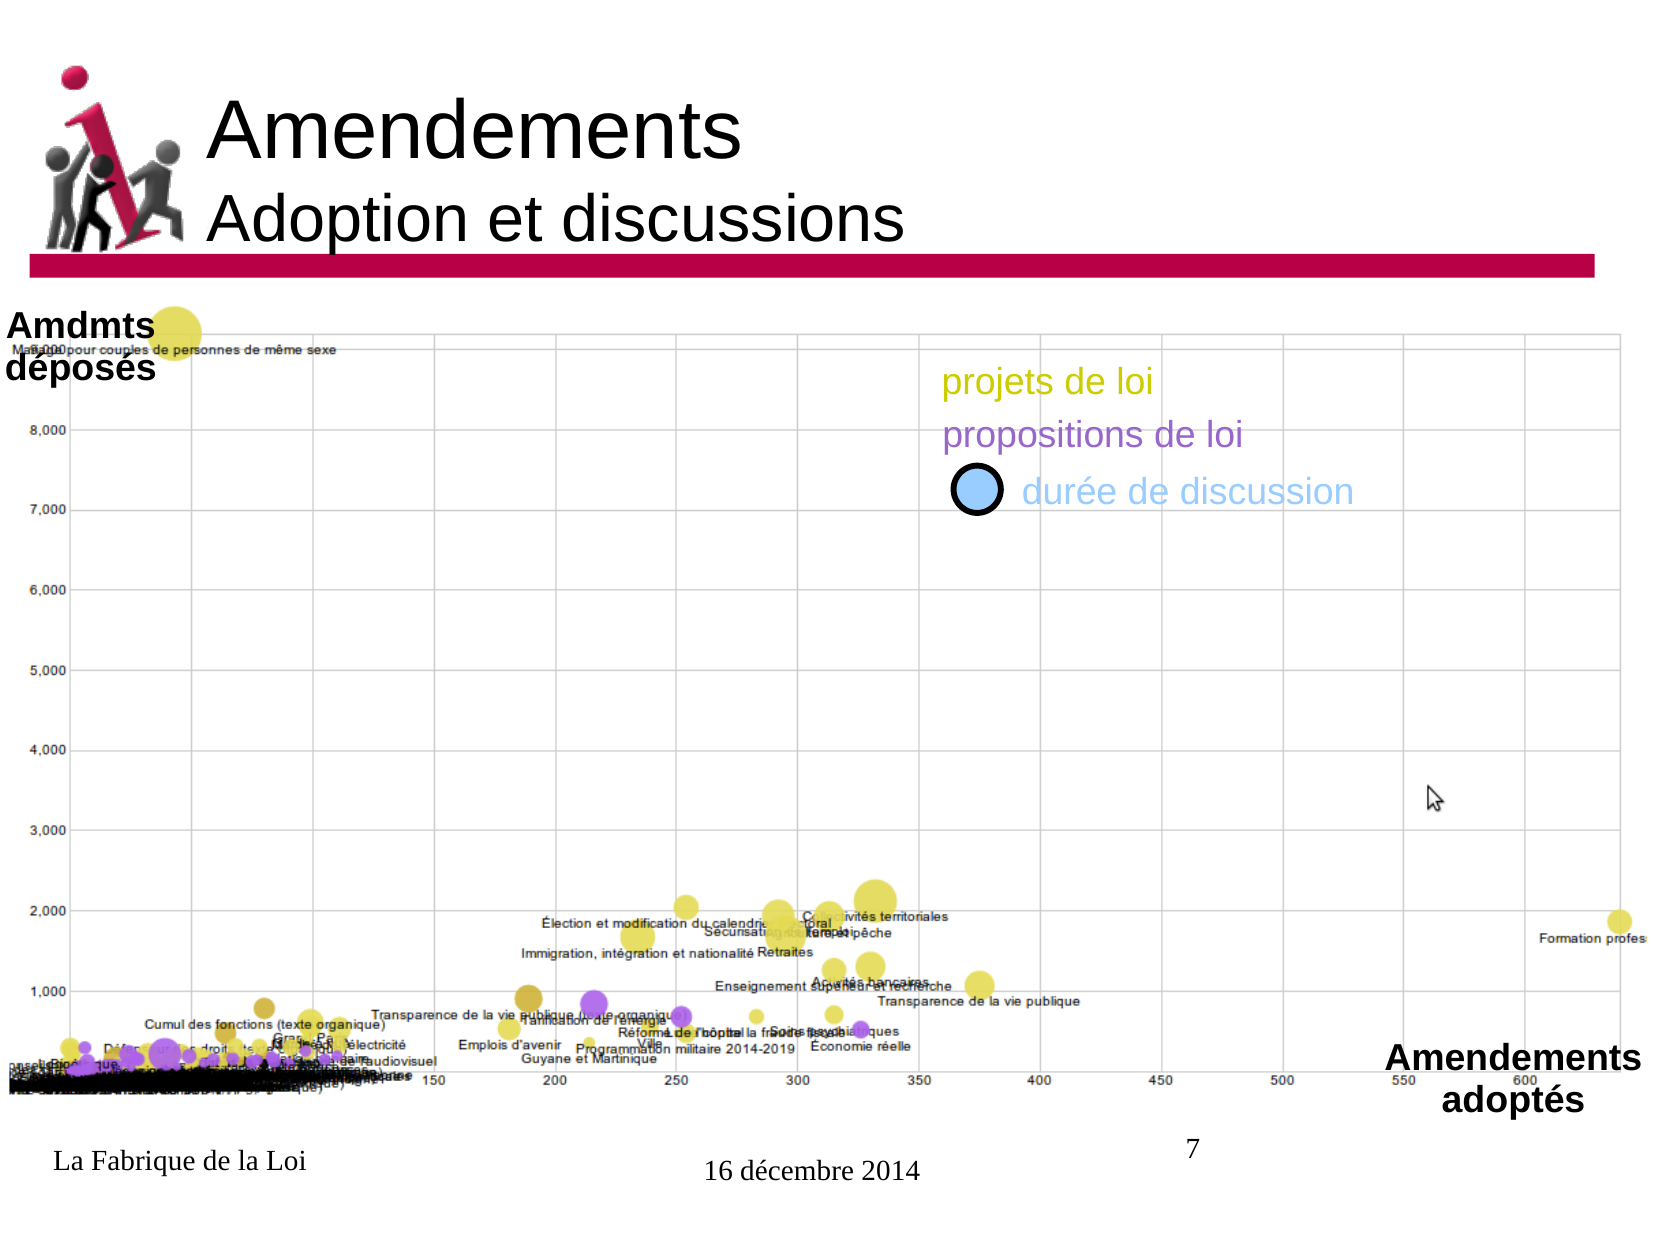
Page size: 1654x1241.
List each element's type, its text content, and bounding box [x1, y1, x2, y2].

text_box La Fabrique de la Loi [53, 1141, 656, 1228]
text_box Amdmts déposés [0, 297, 172, 397]
picture [0, 297, 1654, 1111]
text_box 16 décembre 2014 [59, 1151, 1565, 1238]
text_box propositions de loi [927, 406, 1353, 464]
text_box [953, 465, 1001, 513]
title Amendements Adoption et discussions [206, 61, 1595, 269]
text_box durée de discussion [1007, 462, 1370, 520]
text_box Amendements adoptés [1369, 1029, 1654, 1128]
text_box [1185, 1129, 1571, 1216]
text_box projets de loi [926, 353, 1169, 411]
